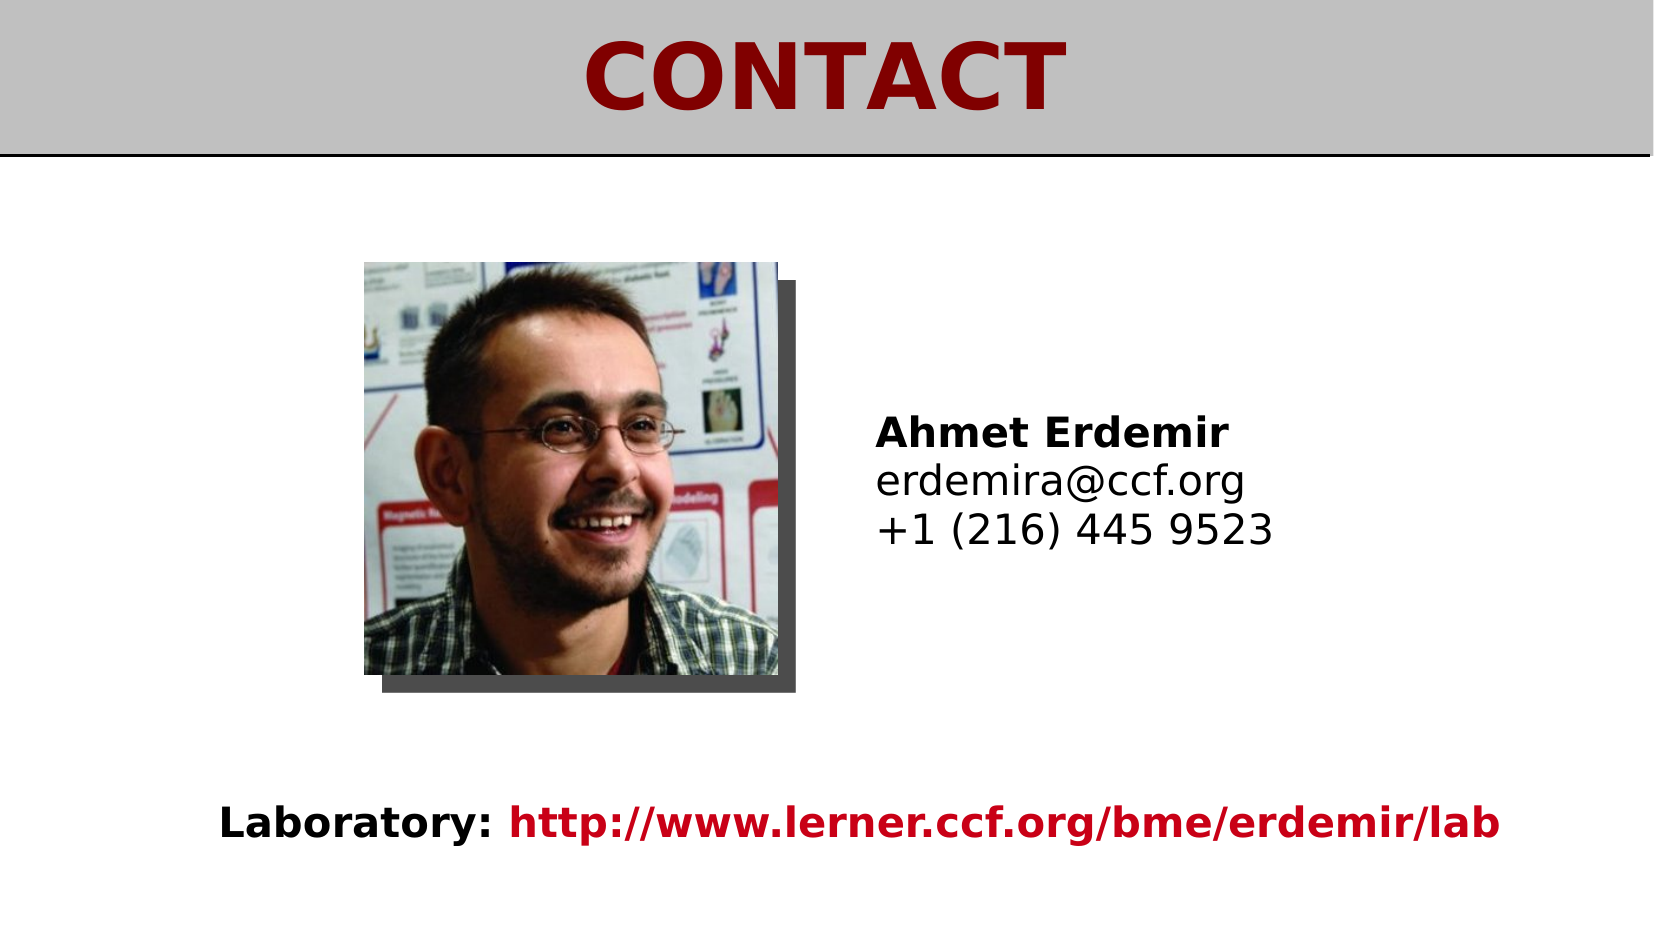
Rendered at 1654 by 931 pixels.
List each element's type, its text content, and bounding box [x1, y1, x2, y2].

text_box Laboratory: http://www.lerner.ccf.org/bme/erdemir/lab [203, 791, 1517, 856]
text_box Ahmet Erdemir erdemira@ccf.org +1 (216) 445 9523 [860, 401, 1289, 562]
text_box [0, 0, 1654, 156]
picture [364, 262, 778, 675]
text_box CONTACT [0, 24, 1651, 132]
